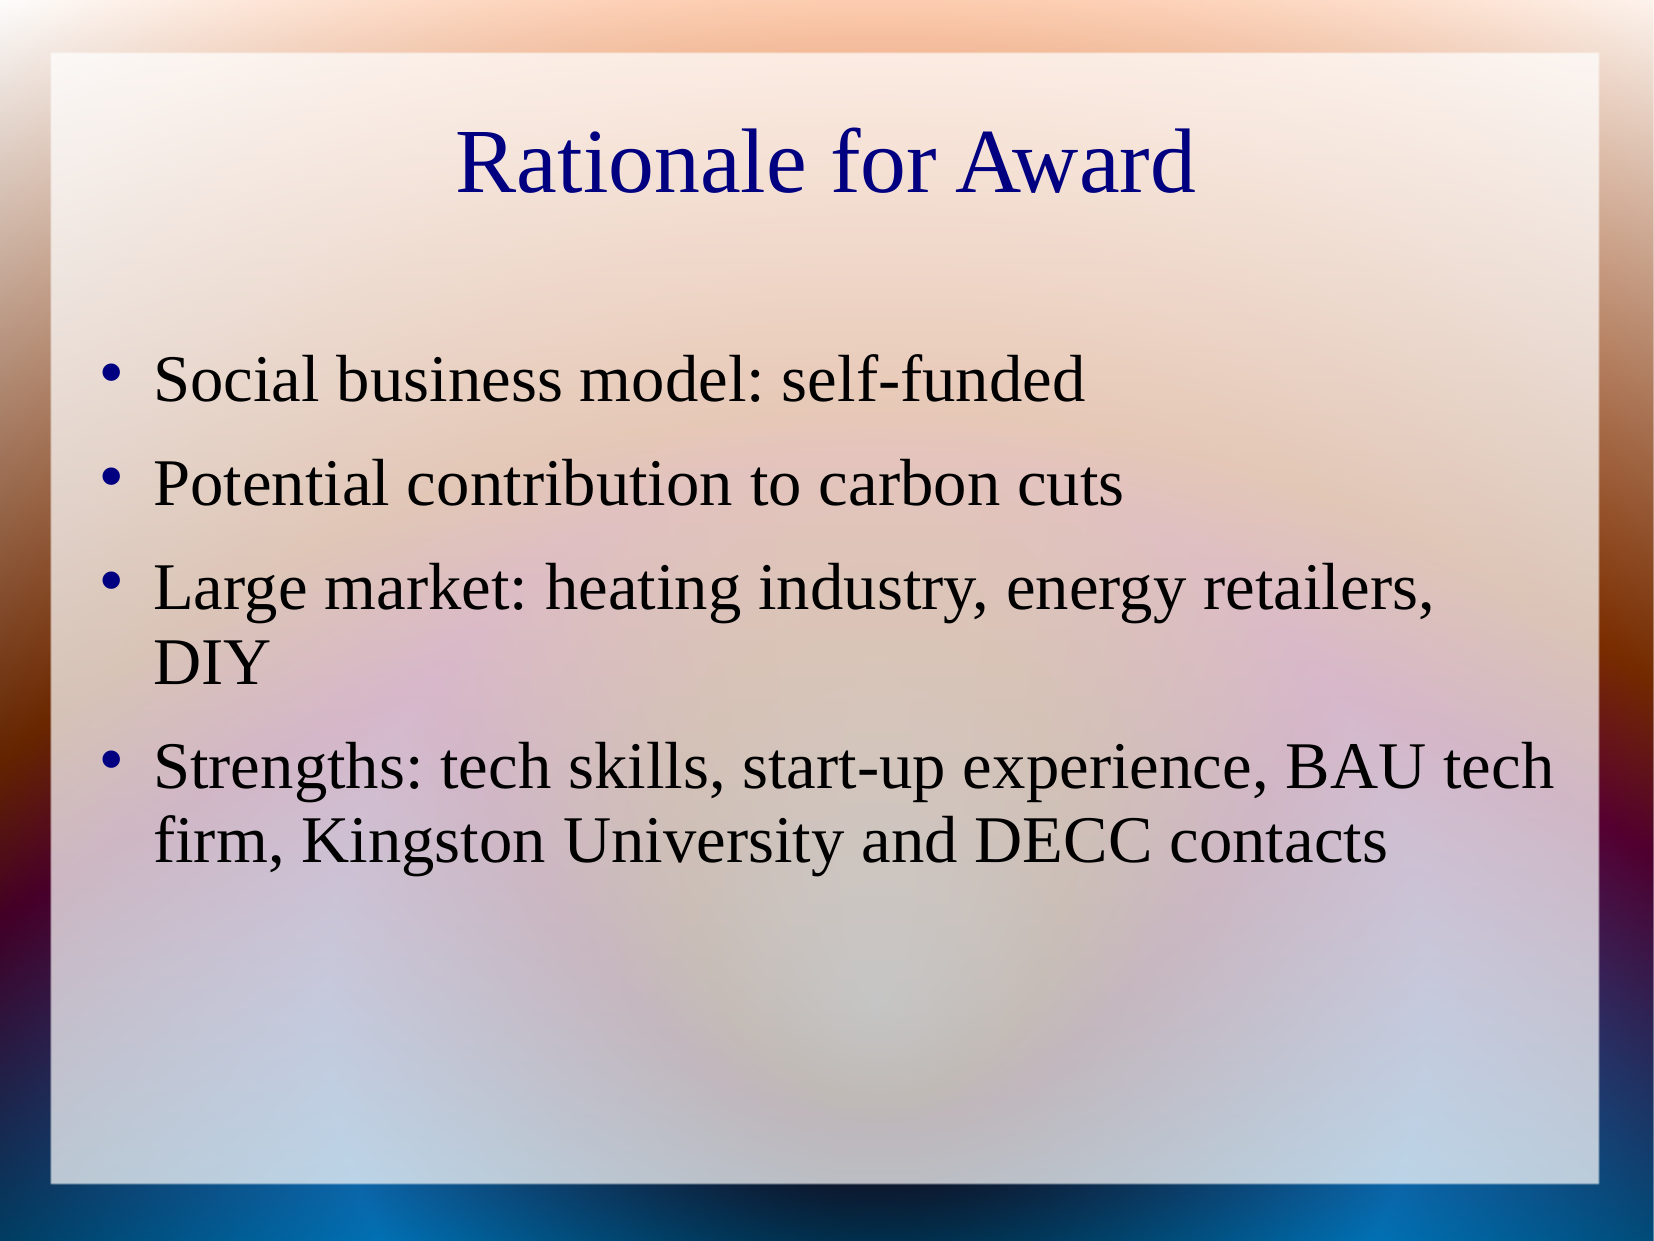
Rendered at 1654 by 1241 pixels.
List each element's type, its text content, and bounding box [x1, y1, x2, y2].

title Rationale for Award [82, 55, 1571, 263]
picture [0, 0, 1654, 1241]
list Social business model: self-funded Potential contribution to carbon cuts Large market: heating industry, energy retailers, DIY Strengths: tech skills, start-up experience, BAU tech firm, Kingston University and DECC contacts [82, 337, 1571, 1057]
